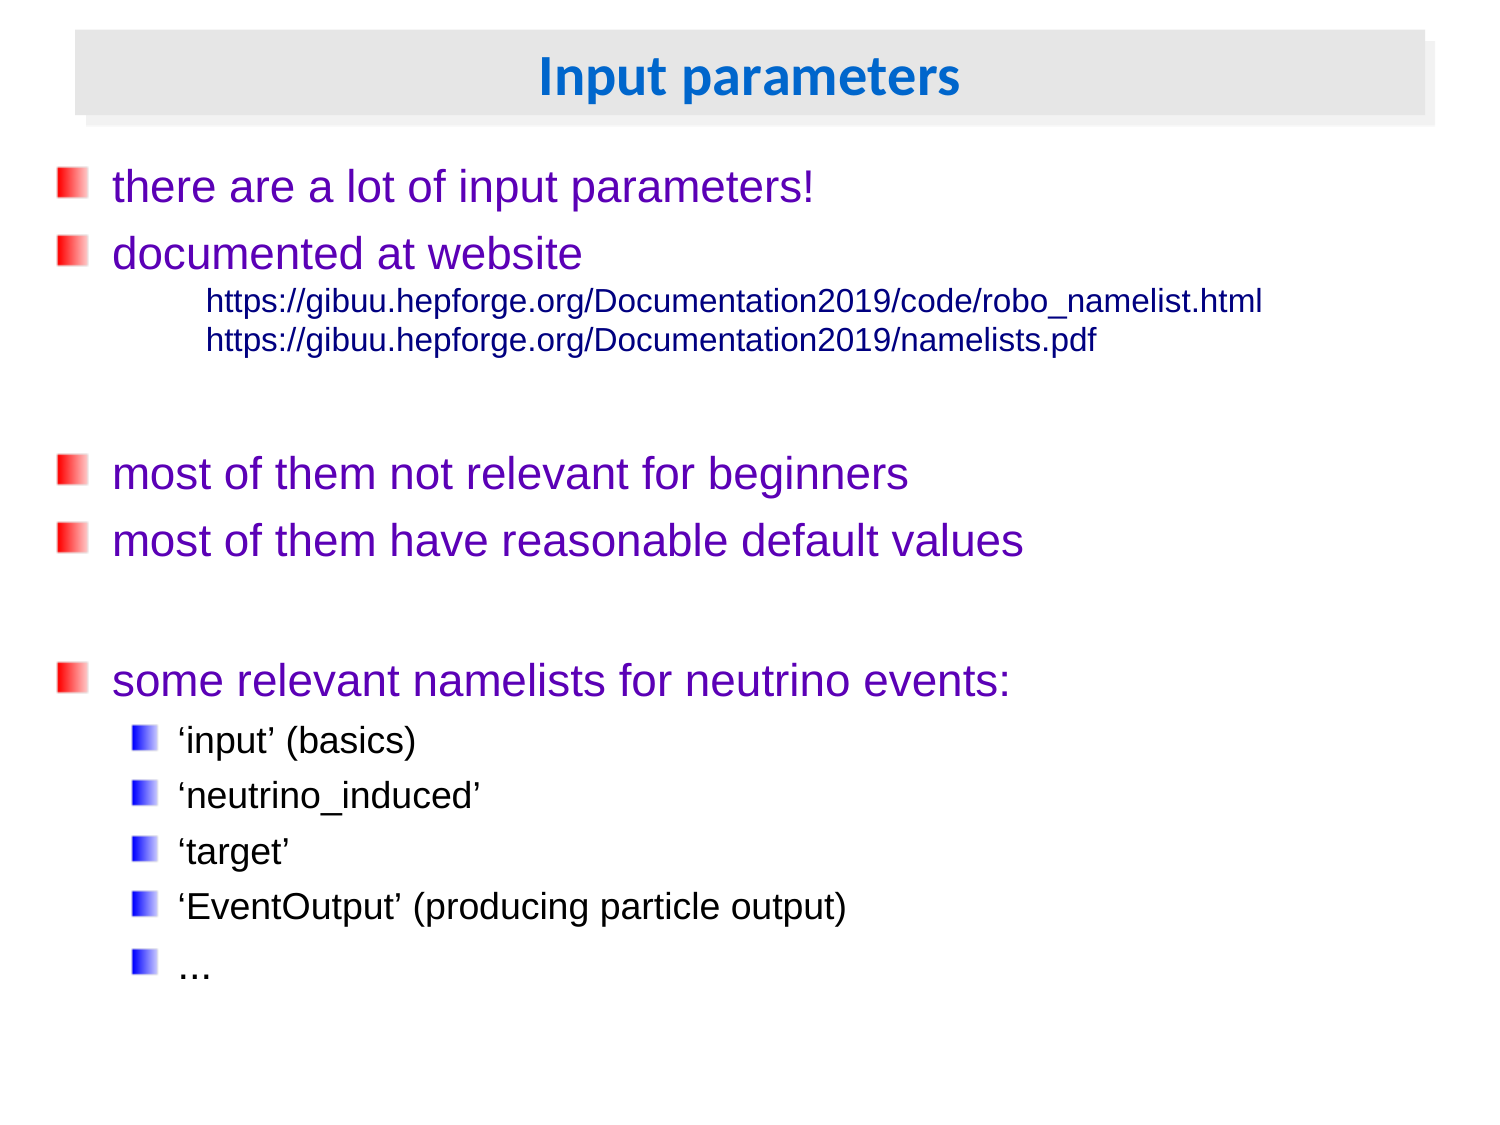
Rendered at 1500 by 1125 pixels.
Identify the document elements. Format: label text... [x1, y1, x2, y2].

list there are a lot of input parameters! documented at website https://gibuu.hepforge.org/Documentation2019/code/robo_namelist.html https://gibuu.hepforge.org/Documentation2019/namelists.pdf most of them not relevant for beginners most of them have reasonable default values some relevant namelists for neutrino events: ‘input’ (basics) ‘neutrino_induced’ ‘target’ ‘EventOutput’ (producing particle output) ... [41, 148, 1459, 1093]
title Input parameters [75, 29, 1426, 116]
